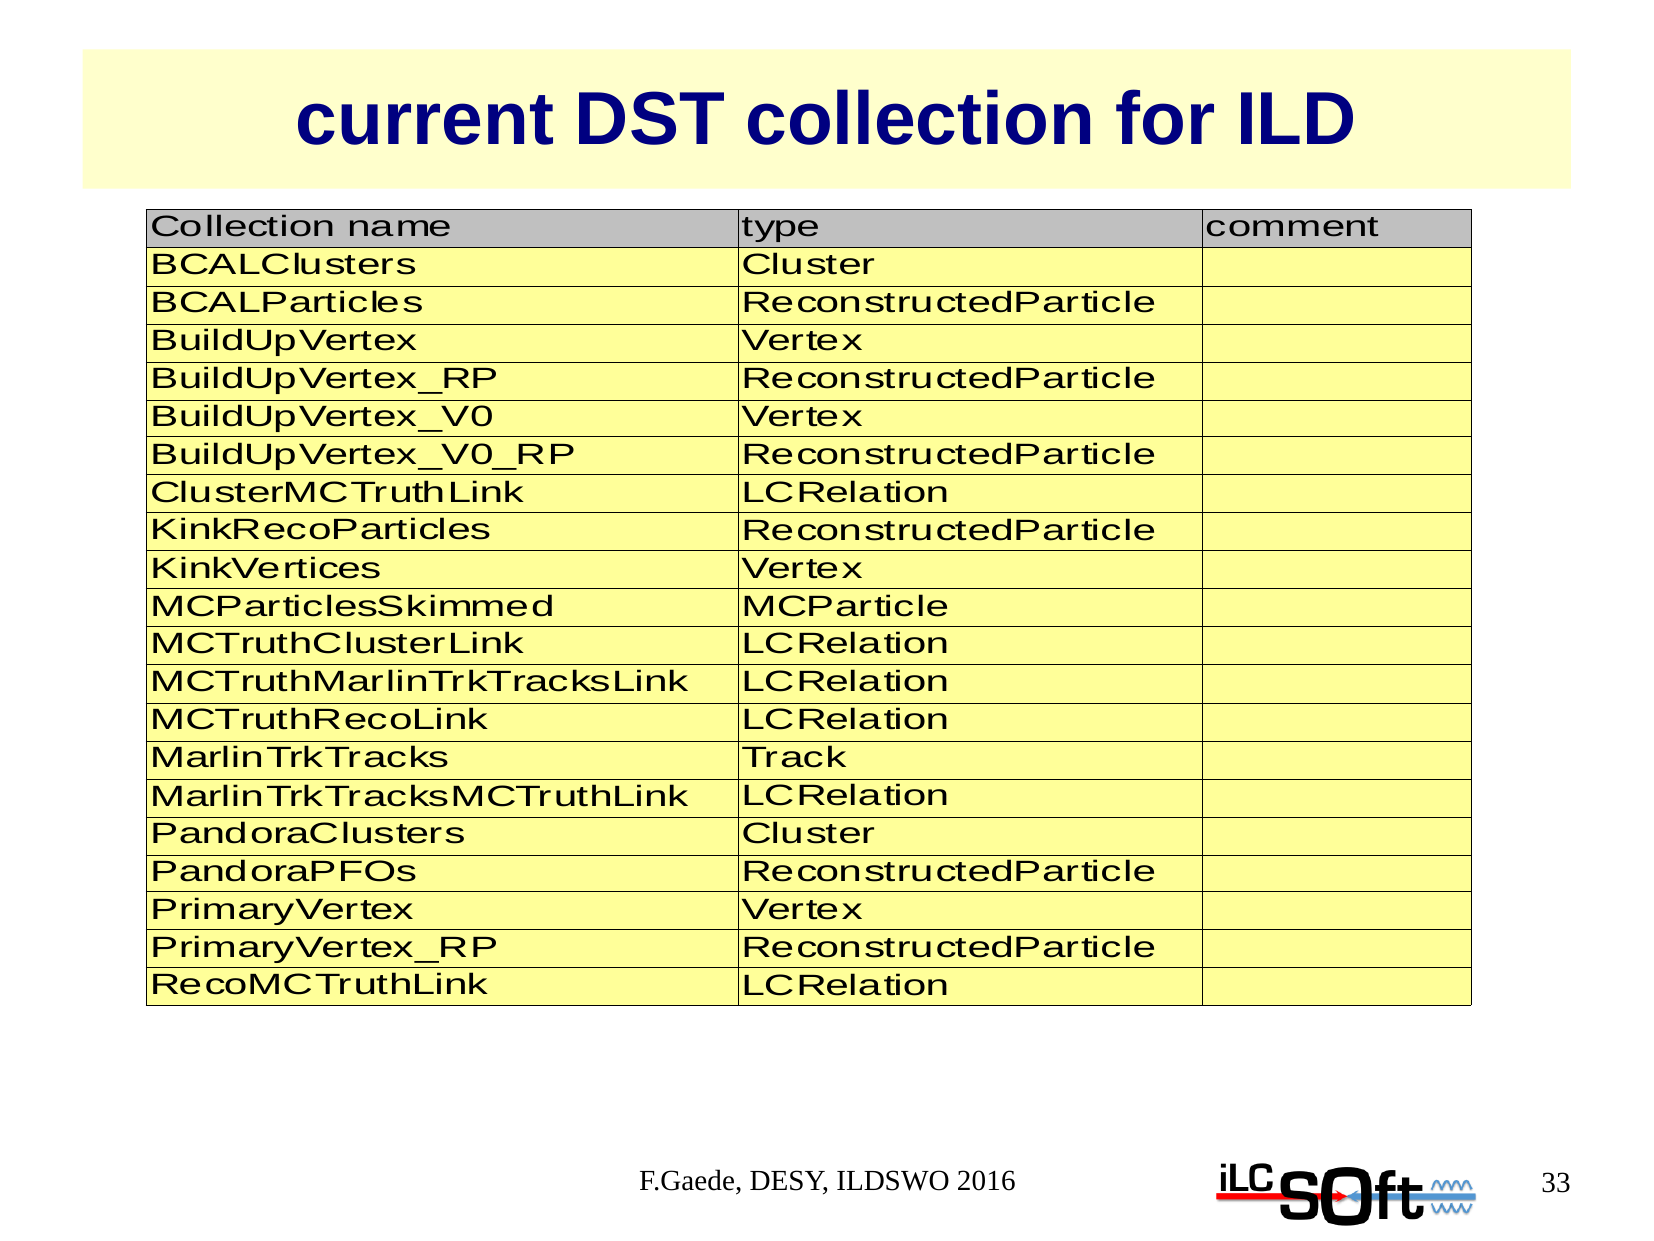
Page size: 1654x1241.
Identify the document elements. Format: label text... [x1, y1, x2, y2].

picture [1206, 1155, 1561, 1241]
chart [145, 209, 1475, 1047]
title current DST collection for ILD [82, 49, 1571, 189]
